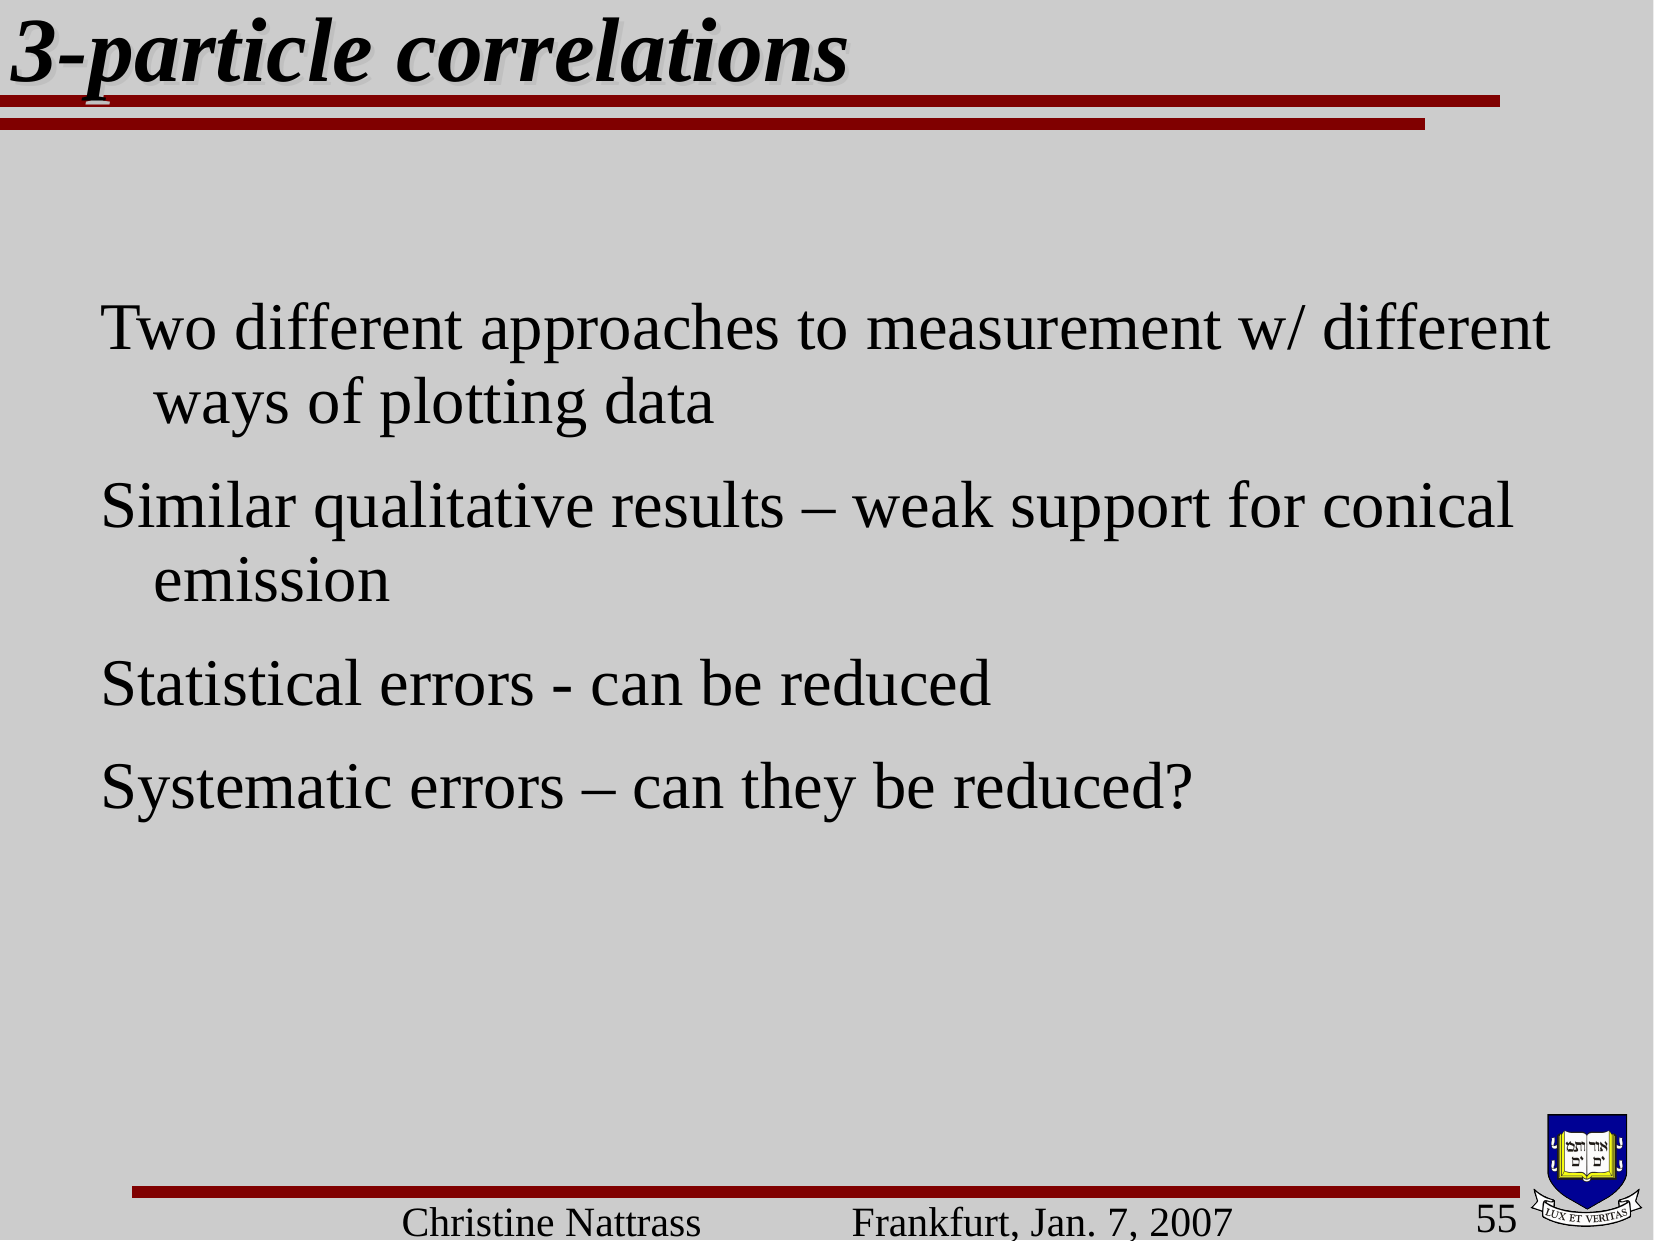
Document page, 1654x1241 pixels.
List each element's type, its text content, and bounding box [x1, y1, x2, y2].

title 3-particle correlations [11, 0, 1512, 154]
picture [1530, 1114, 1643, 1227]
list Two different approaches to measurement w/ different ways of plotting data Similar qualitative results – weak support for conical emission Statistical errors - can be reduced Systematic errors – can they be reduced? [82, 290, 1571, 1072]
